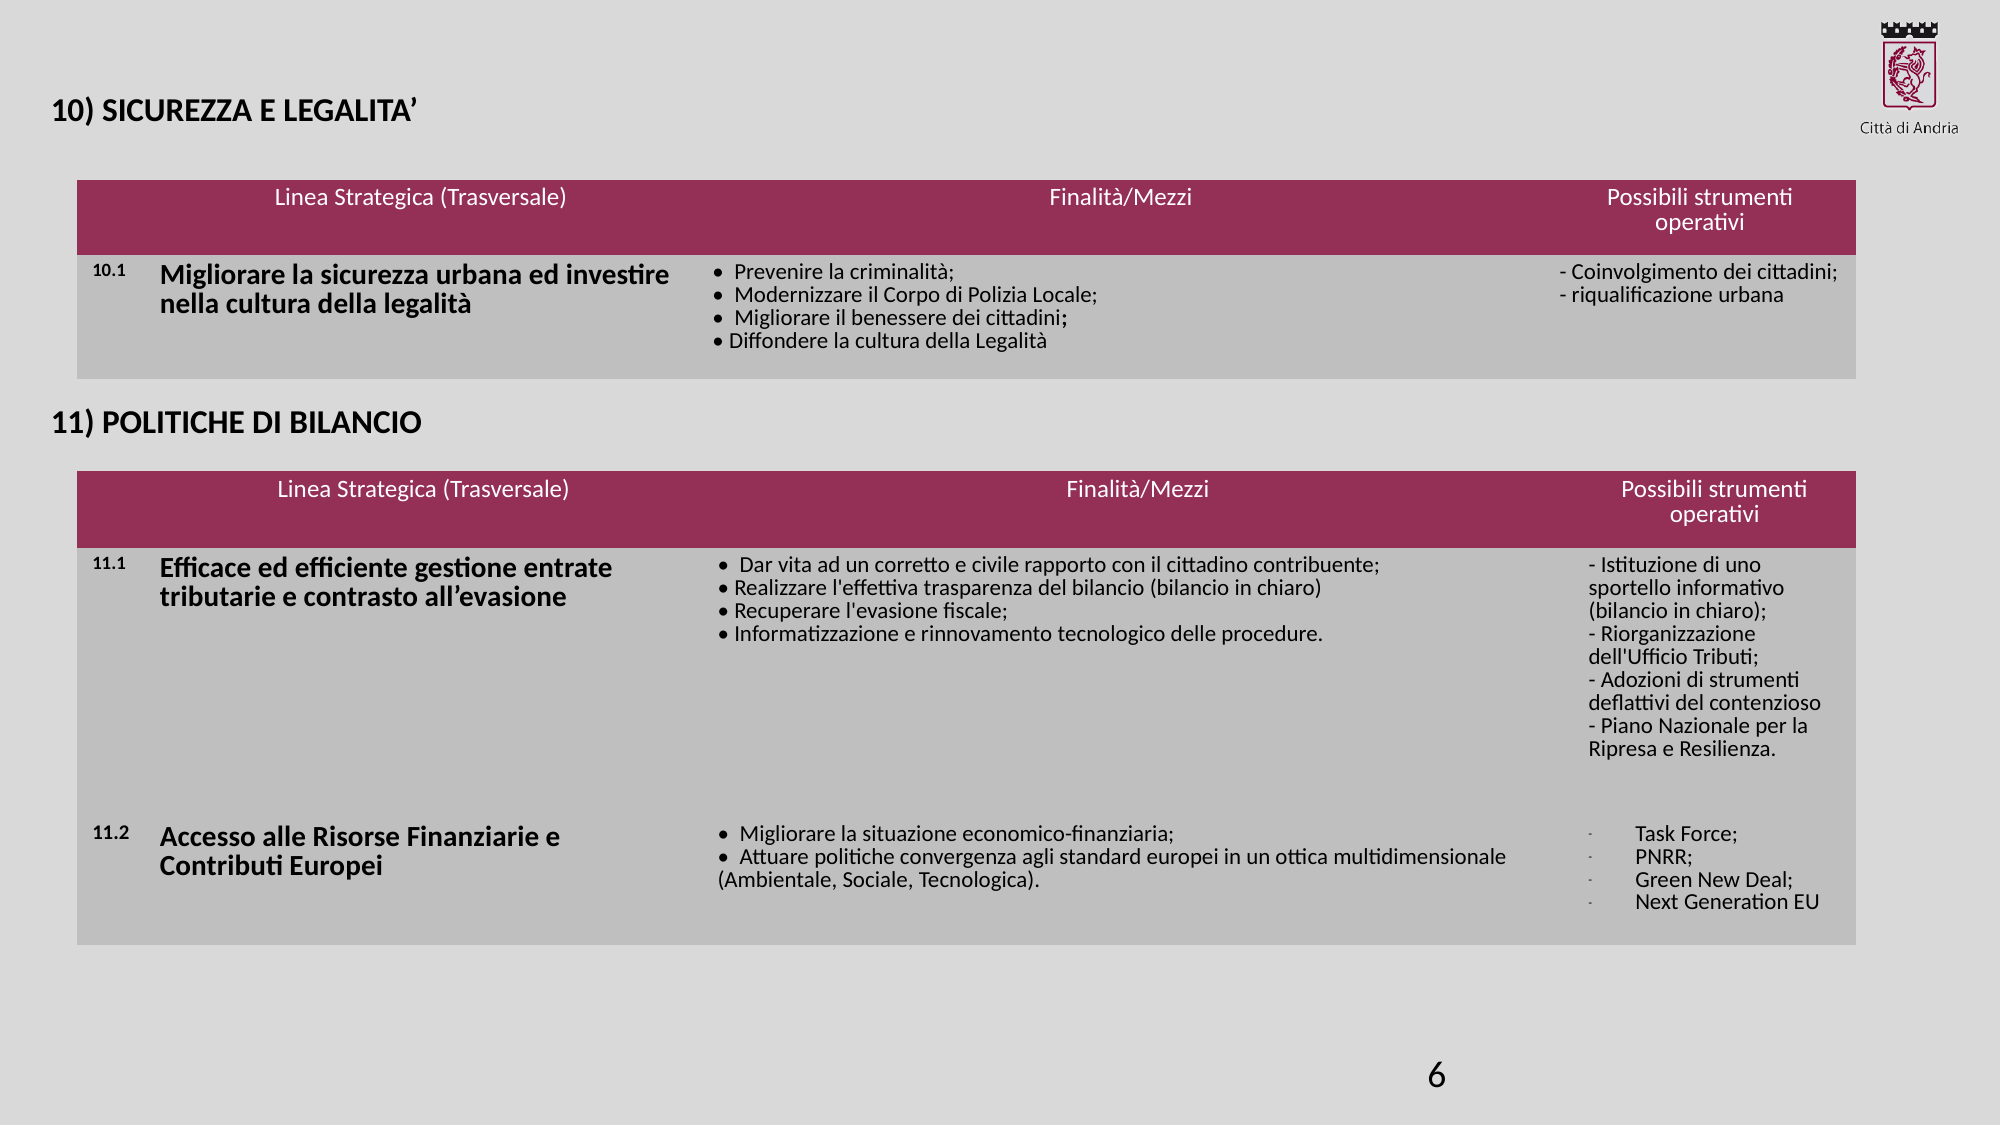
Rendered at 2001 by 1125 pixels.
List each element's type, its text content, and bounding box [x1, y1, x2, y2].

table_header Linea Strategica (Trasversale) [145, 471, 703, 548]
table_header Finalità/Mezzi [703, 471, 1574, 548]
table_cell • Migliorare la situazione economico-finanziaria; • Attuare politiche convergenza agli standard europei in un ottica multidimensionale (Ambientale, Sociale, Tecnologica). [703, 816, 1574, 945]
table_header Linea Strategica (Trasversale) [145, 180, 697, 255]
table_cell 11.2 [77, 816, 145, 945]
table_cell Migliorare la sicurezza urbana ed investire nella cultura della legalità [145, 255, 697, 379]
table_cell Accesso alle Risorse Finanziarie e Contributi Europei [145, 816, 703, 945]
table_cell • Dar vita ad un corretto e civile rapporto con il cittadino contribuente; • Realizzare l'effettiva trasparenza del bilancio (bilancio in chiaro) • Recuperare l'evasione fiscale; • Informatizzazione e rinnovamento tecnologico delle procedure. [703, 548, 1574, 816]
table_header Possibili strumenti operativi [1545, 180, 1856, 255]
text_box 11) POLITICHE DI BILANCIO [36, 393, 492, 448]
text_box 10) SICUREZZA E LEGALITA’ [36, 80, 492, 136]
table_cell • Prevenire la criminalità; • Modernizzare il Corpo di Polizia Locale; • Migliorare il benessere dei cittadini; • Diffondere la cultura della Legalità [697, 255, 1545, 379]
table_header Finalità/Mezzi [697, 180, 1545, 255]
table_cell Task Force; PNRR; Green New Deal; Next Generation EU [1574, 816, 1856, 945]
table_cell - Coinvolgimento dei cittadini; - riqualificazione urbana [1545, 255, 1856, 379]
table_cell - Istituzione di uno sportello informativo (bilancio in chiaro); - Riorganizzazione dell'Ufficio Tributi; - Adozioni di strumenti deflattivi del contenzioso - Piano Nazionale per la Ripresa e Resilienza. [1574, 548, 1856, 816]
slide_number <numero> [1412, 1042, 1863, 1103]
table_cell 10.1 [77, 255, 145, 379]
picture [1855, 17, 1964, 139]
table_header [77, 180, 145, 255]
table_header Possibili strumenti operativi [1574, 471, 1856, 548]
table_header [77, 471, 145, 548]
table_cell 11.1 [77, 548, 145, 816]
table_cell Efficace ed efficiente gestione entrate tributarie e contrasto all’evasione [145, 548, 703, 816]
